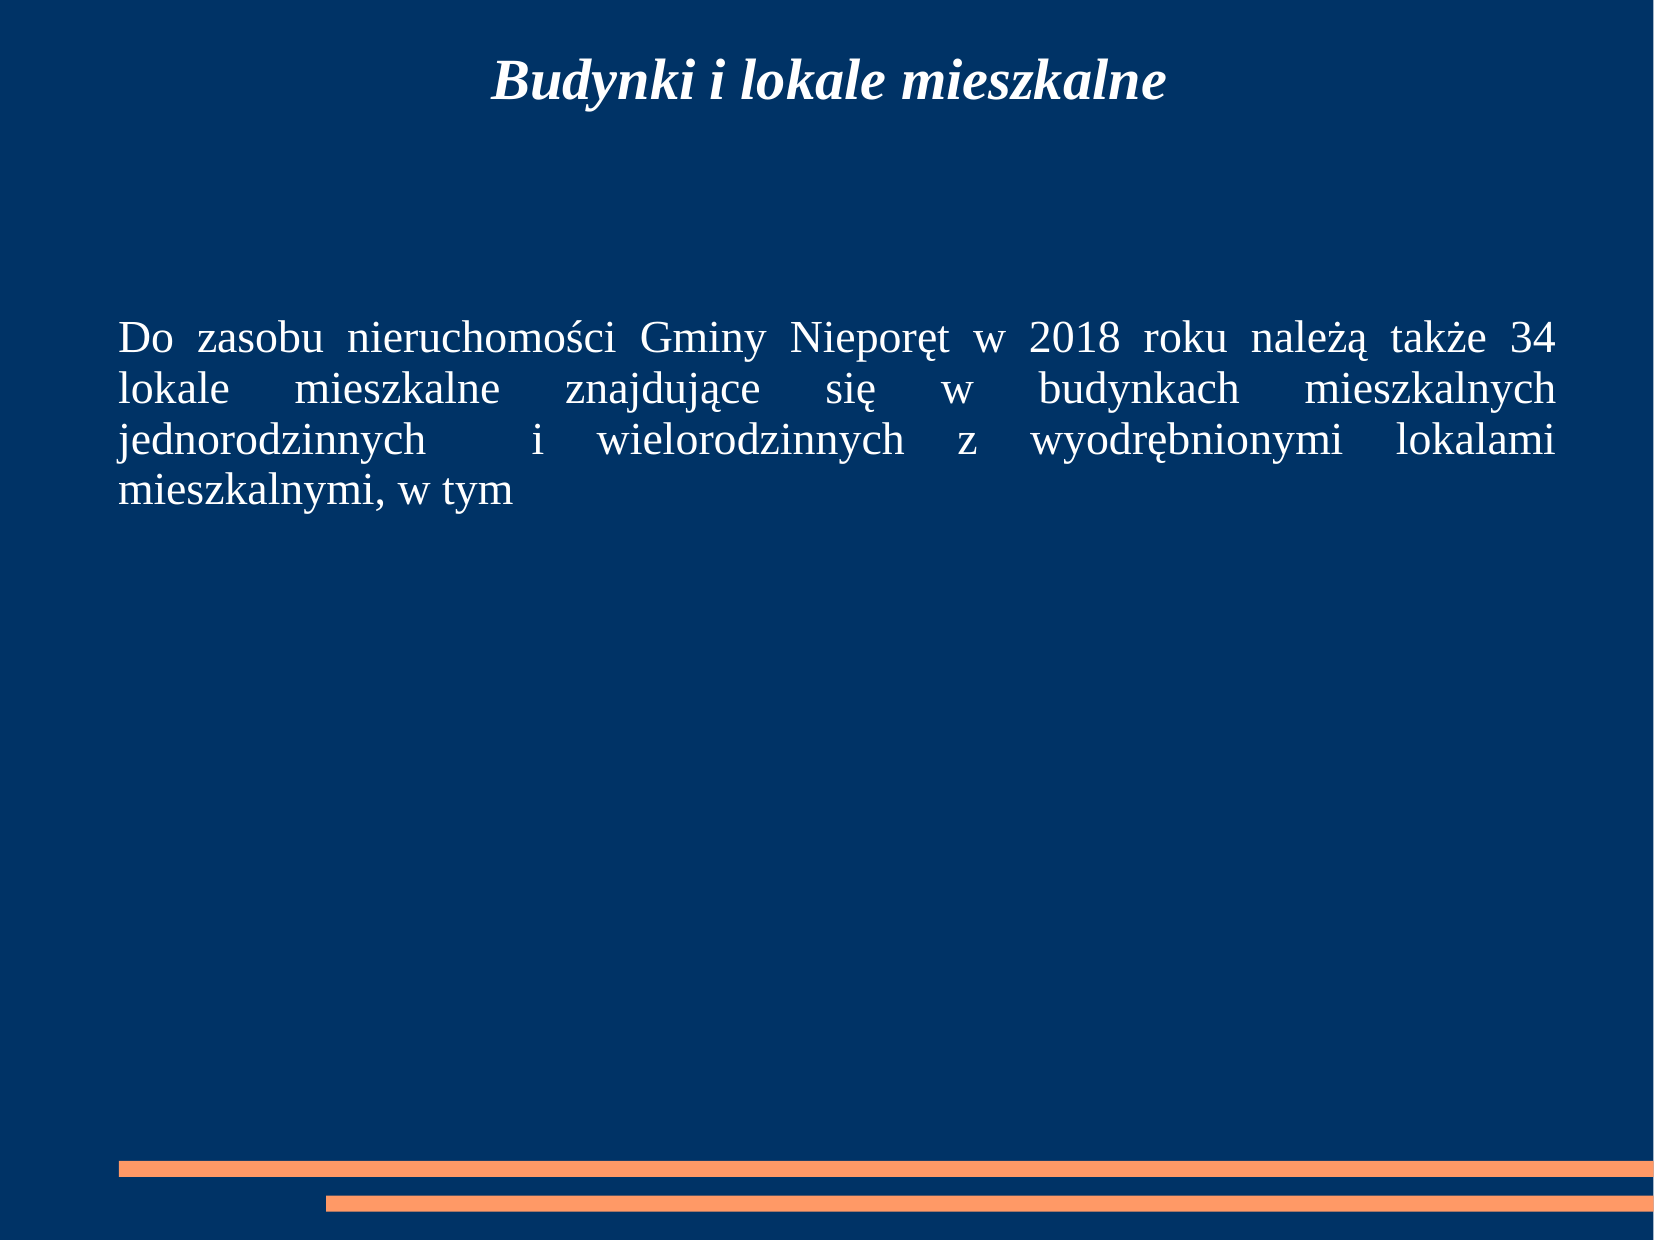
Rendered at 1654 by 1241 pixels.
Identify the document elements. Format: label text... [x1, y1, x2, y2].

list Do zasobu nieruchomości Gminy Nieporęt w 2018 roku należą także 34 lokale mieszkalne znajdujące się w budynkach mieszkalnych jednorodzinnych i wielorodzinnych z wyodrębnionymi lokalami mieszkalnymi, w tym [118, 312, 1558, 1123]
title Budynki i lokale mieszkalne [123, 47, 1536, 243]
